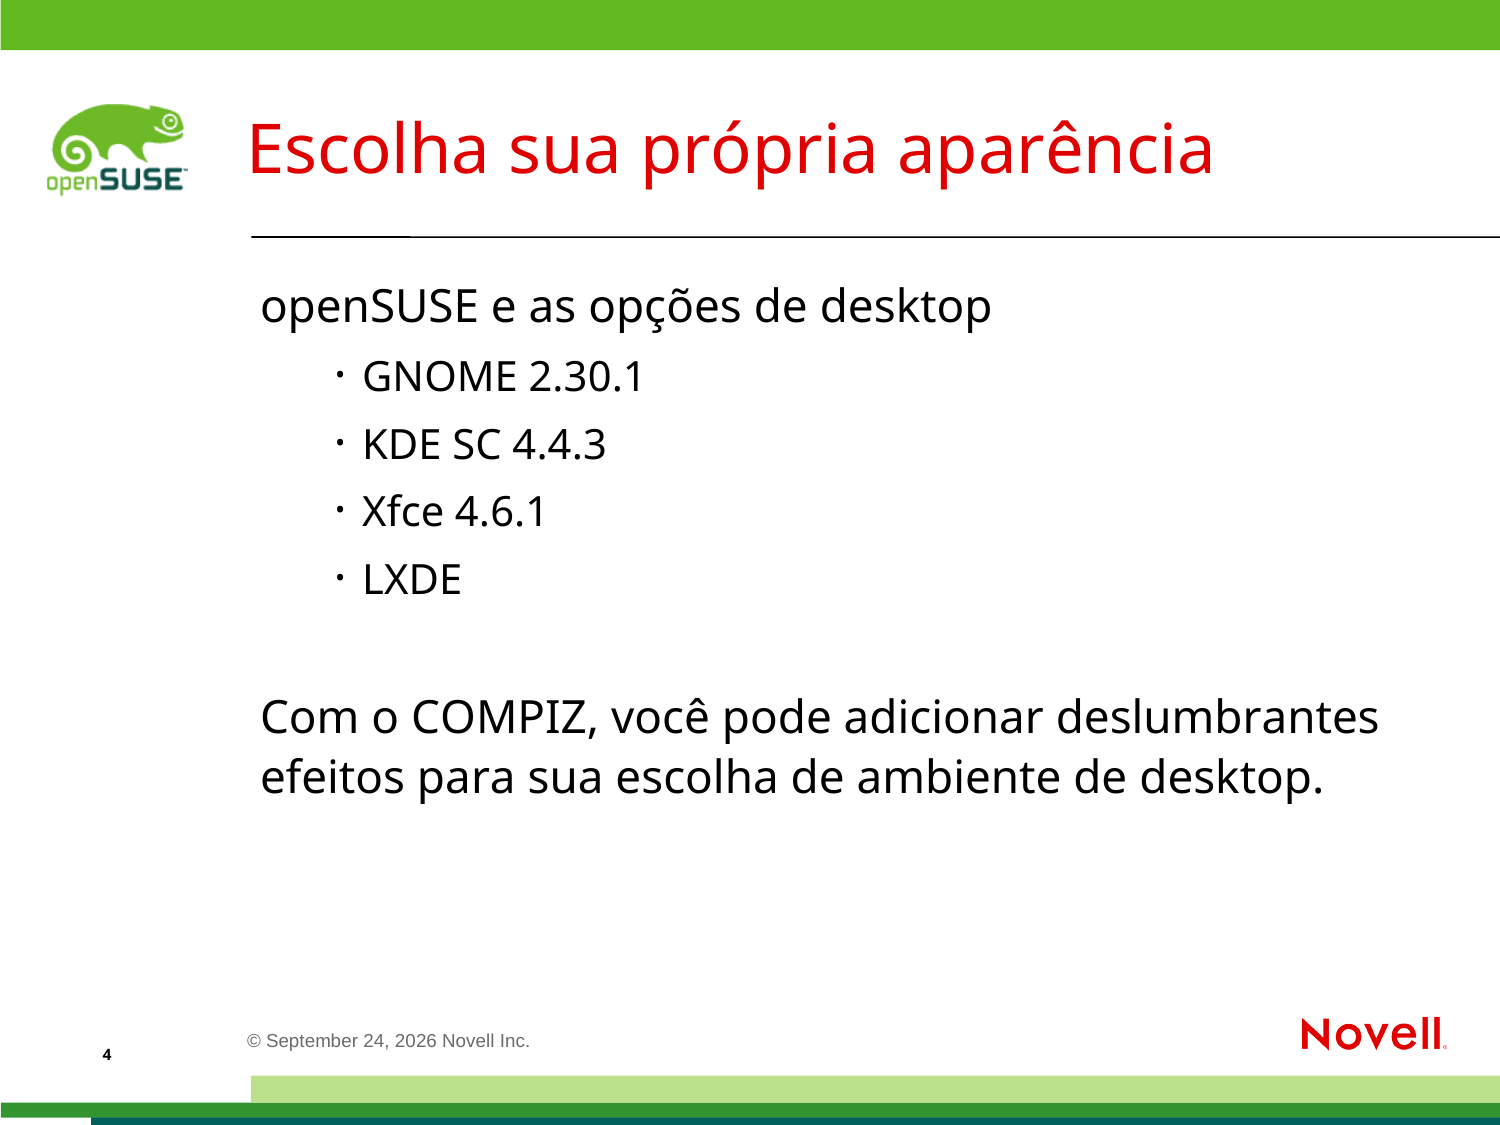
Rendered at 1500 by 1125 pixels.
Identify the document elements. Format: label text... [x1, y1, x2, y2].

picture [47, 104, 188, 197]
title Escolha sua própria aparência [246, 60, 1409, 239]
list openSUSE e as opções de desktop GNOME 2.30.1 KDE SC 4.4.3 Xfce 4.6.1 LXDE Com o COMPIZ, você pode adicionar deslumbrantes efeitos para sua escolha de ambiente de desktop. [245, 267, 1458, 1026]
picture [1295, 1026, 1453, 1056]
